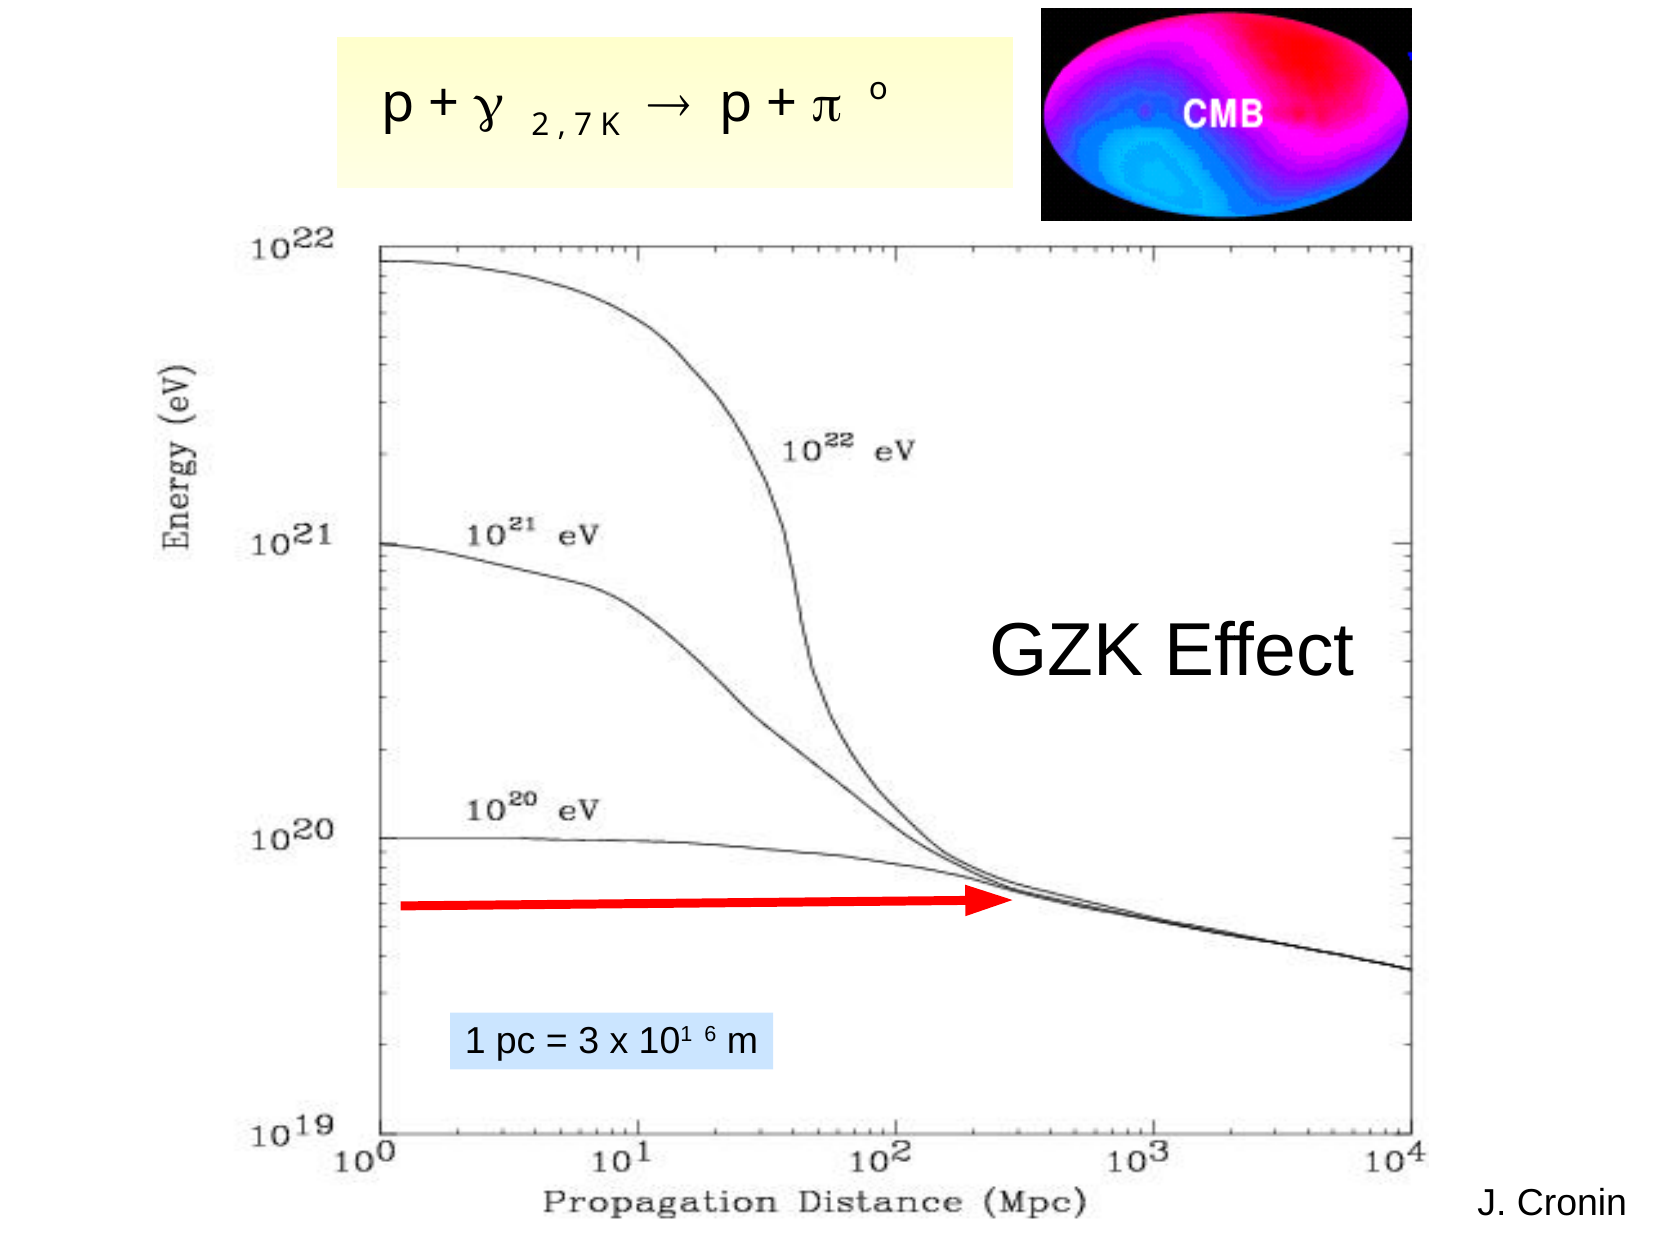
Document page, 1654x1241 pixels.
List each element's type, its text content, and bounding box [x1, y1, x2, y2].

text_box J. Cronin [1462, 1174, 1642, 1232]
text_box 1 pc = 3 x 101 6 m [450, 1012, 774, 1070]
text_box GZK Effect [975, 600, 1370, 699]
picture [1041, 8, 1412, 221]
text_box [337, 37, 1013, 60]
text_box p +  2 , 7 K  p +  o [291, 60, 1040, 152]
text_box [337, 152, 1013, 188]
picture [153, 225, 1429, 1223]
